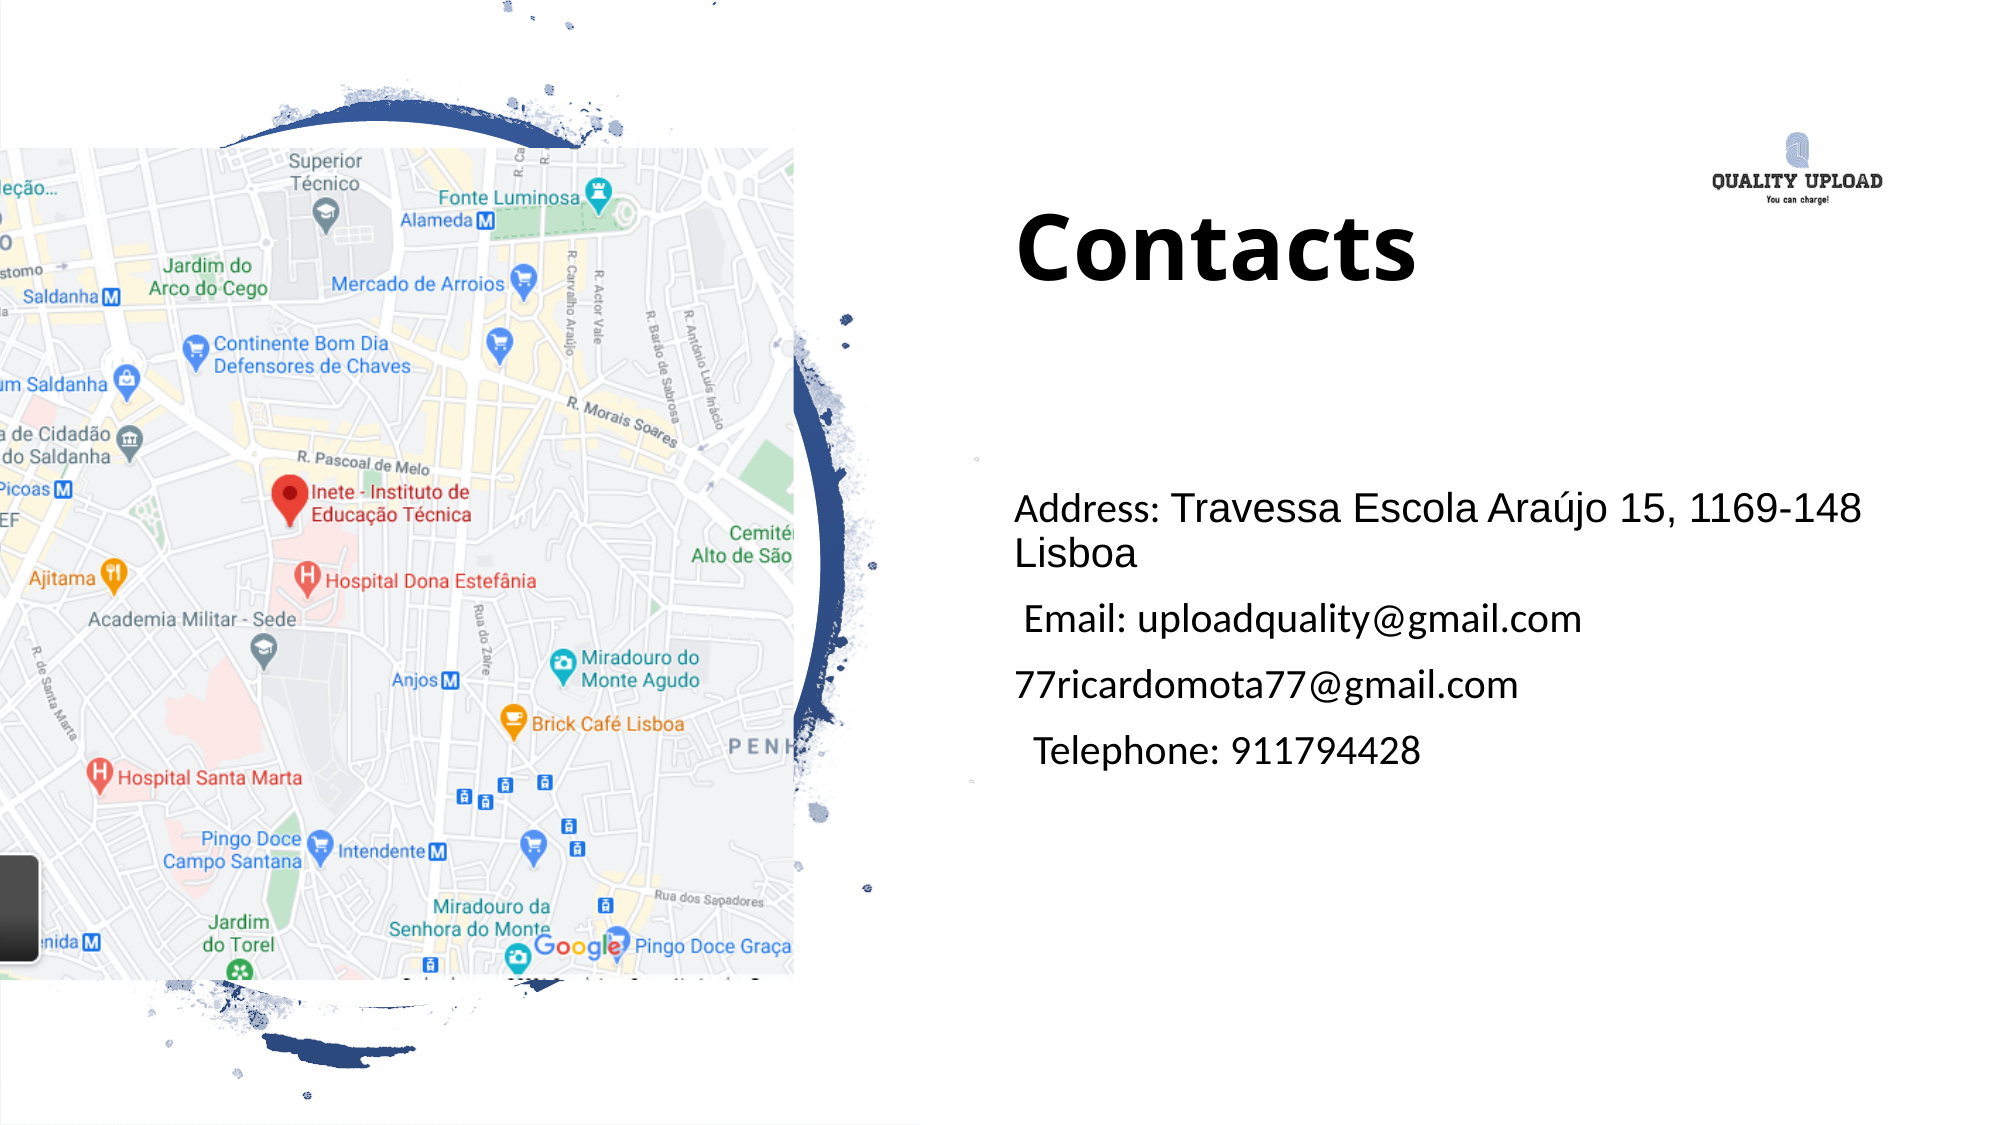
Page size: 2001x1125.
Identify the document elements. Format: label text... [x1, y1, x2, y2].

text_box [224, 980, 531, 1008]
list Address: Travessa Escola Araújo 15, 1169-148 Lisboa Email: uploadquality@gmail.com 77ricardomota77@gmail.com Telephone: 911794428 [999, 397, 1921, 995]
title Contacts [999, 131, 1817, 371]
picture [0, 0, 2000, 1125]
text_box [224, 121, 530, 148]
text_box [794, 413, 821, 715]
